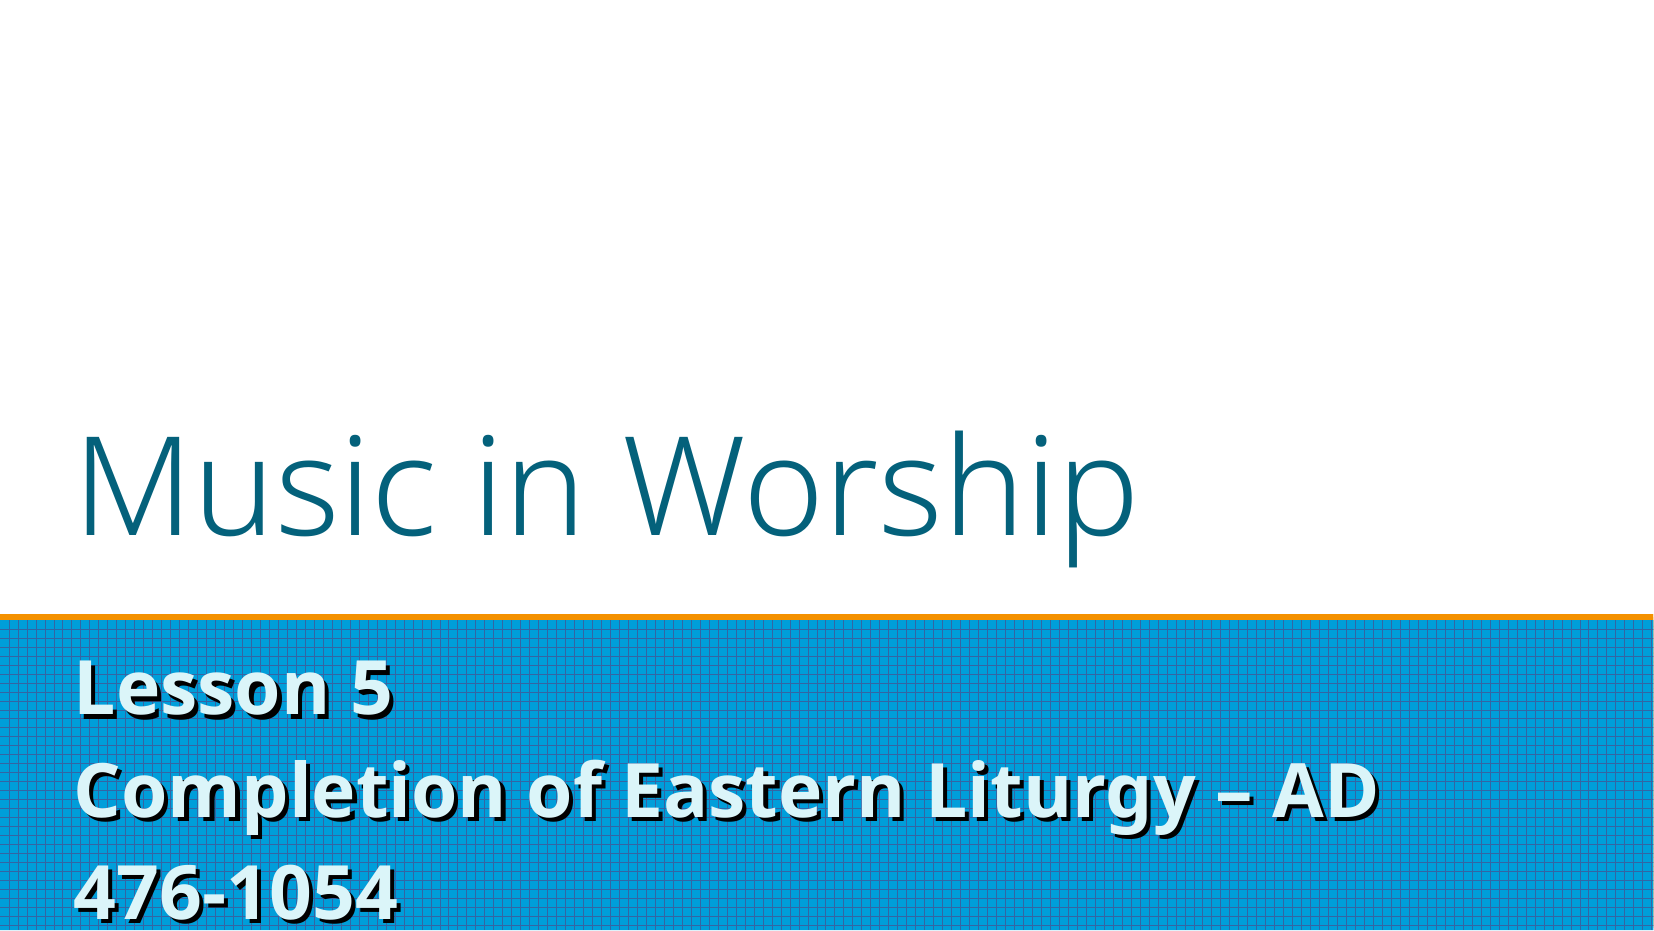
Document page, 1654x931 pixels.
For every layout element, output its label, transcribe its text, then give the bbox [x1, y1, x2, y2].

subtitle Lesson 5 Completion of Eastern Liturgy – AD 476-1054 [73, 634, 1551, 840]
title Music in Worship [73, 44, 1551, 576]
